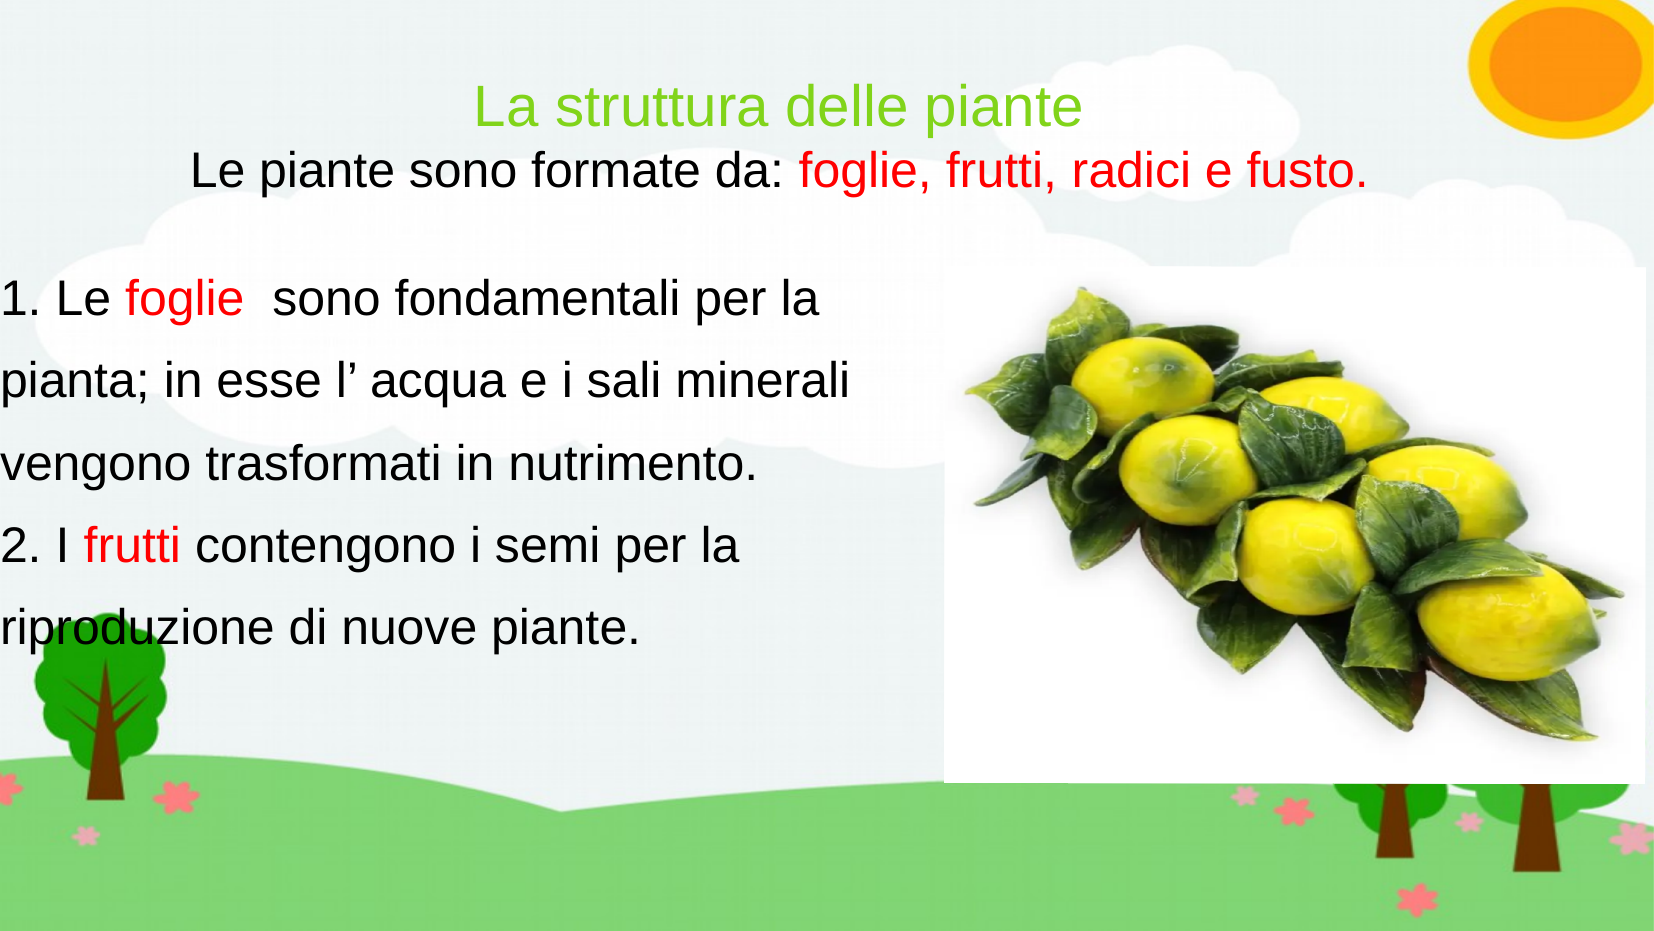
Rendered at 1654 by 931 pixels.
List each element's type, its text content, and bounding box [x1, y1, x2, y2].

picture [943, 265, 1646, 784]
list 1. Le foglie sono fondamentali per la pianta; in esse l’ acqua e i sali minerali vengono trasformati in nutrimento. 2. I frutti contengono i semi per la riproduzione di nuove piante. [0, 265, 883, 931]
title La struttura delle piante Le piante sono formate da: foglie, frutti, radici e fusto. [47, 29, 1512, 237]
